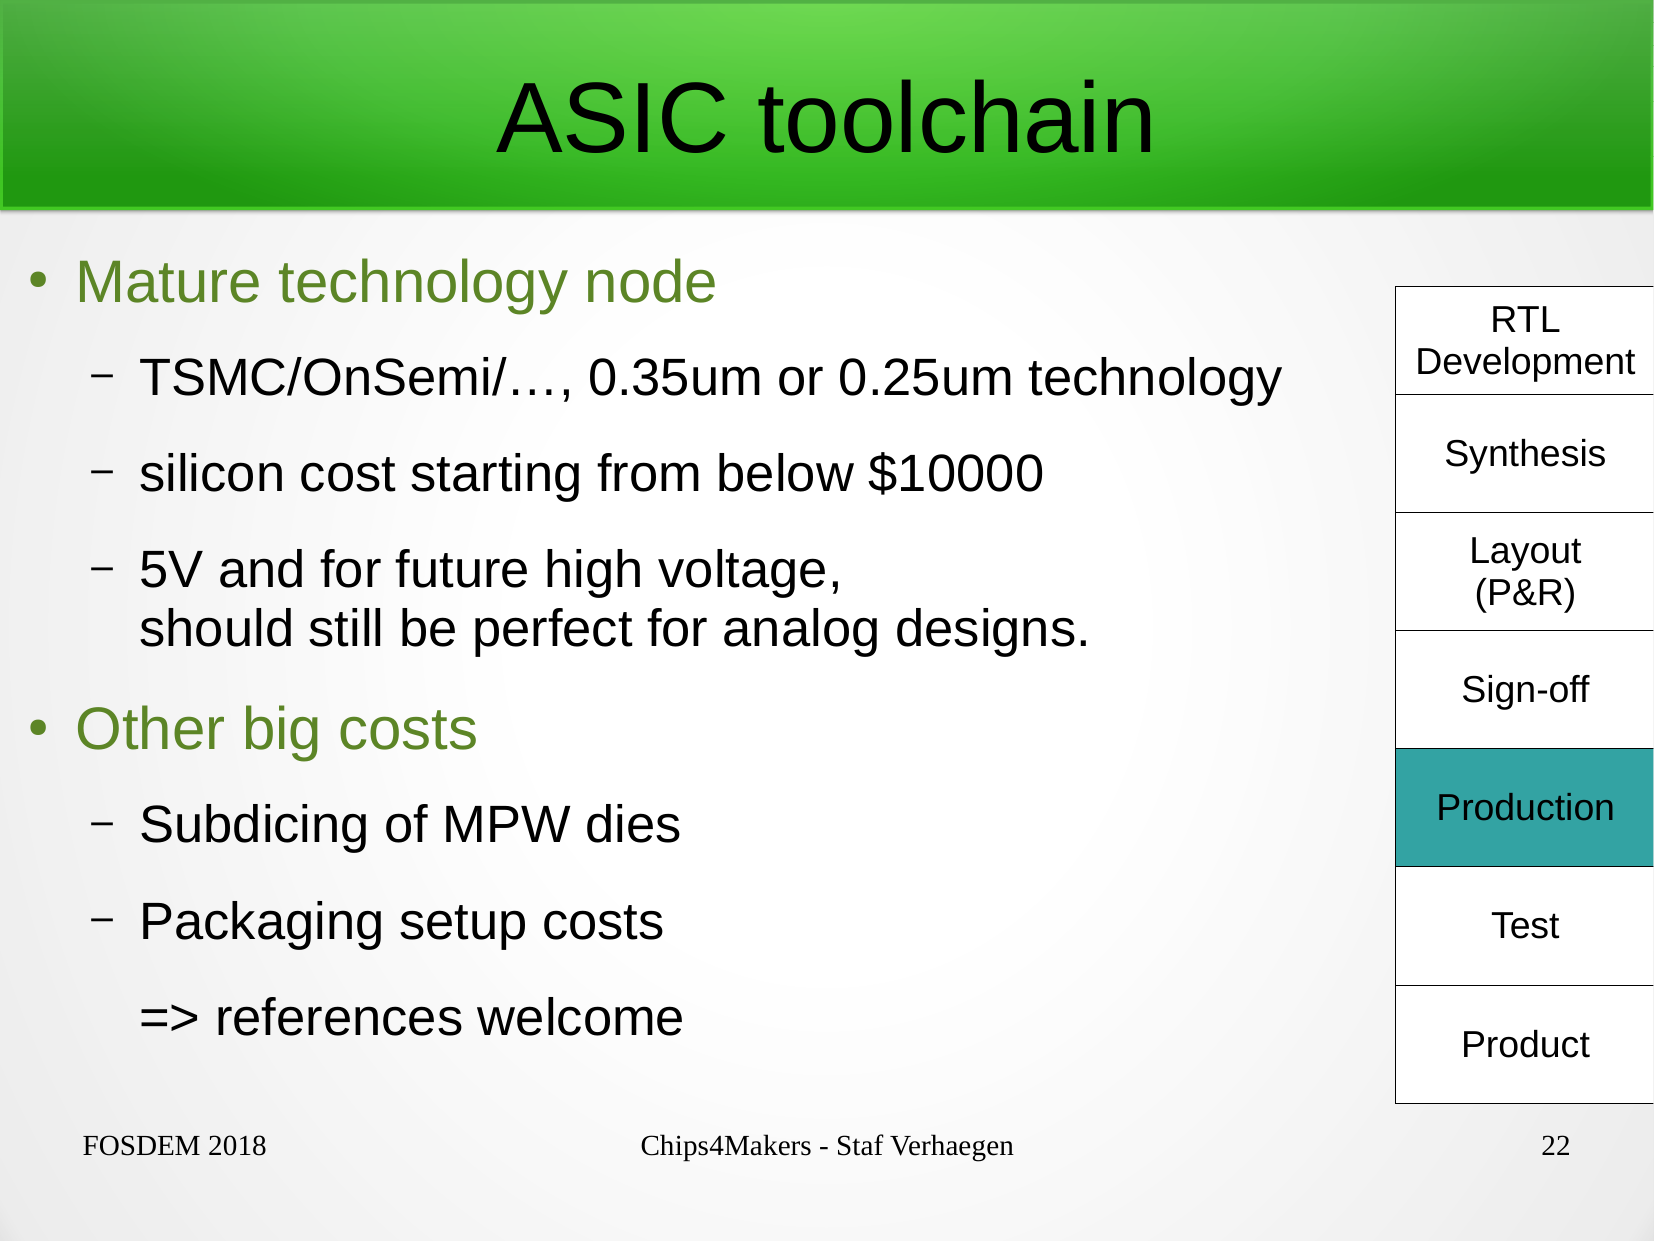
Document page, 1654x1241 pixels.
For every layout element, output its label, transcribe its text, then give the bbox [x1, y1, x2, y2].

title ASIC toolchain [82, 47, 1571, 189]
table_cell Synthesis [1396, 395, 1654, 512]
table_header RTL Development [1396, 287, 1654, 394]
table_cell Test [1396, 867, 1654, 985]
list Mature technology node TSMC/OnSemi/…, 0.35um or 0.25um technology silicon cost starting from below $10000 5V and for future high voltage, should still be perfect for analog designs. Other big costs Subdicing of MPW dies Packaging setup costs => references welcome [11, 248, 1300, 1087]
table_cell Product [1396, 986, 1654, 1103]
table_cell Sign-off [1396, 631, 1654, 748]
table_cell Layout (P&R) [1396, 513, 1654, 630]
table_cell Production [1396, 749, 1654, 866]
